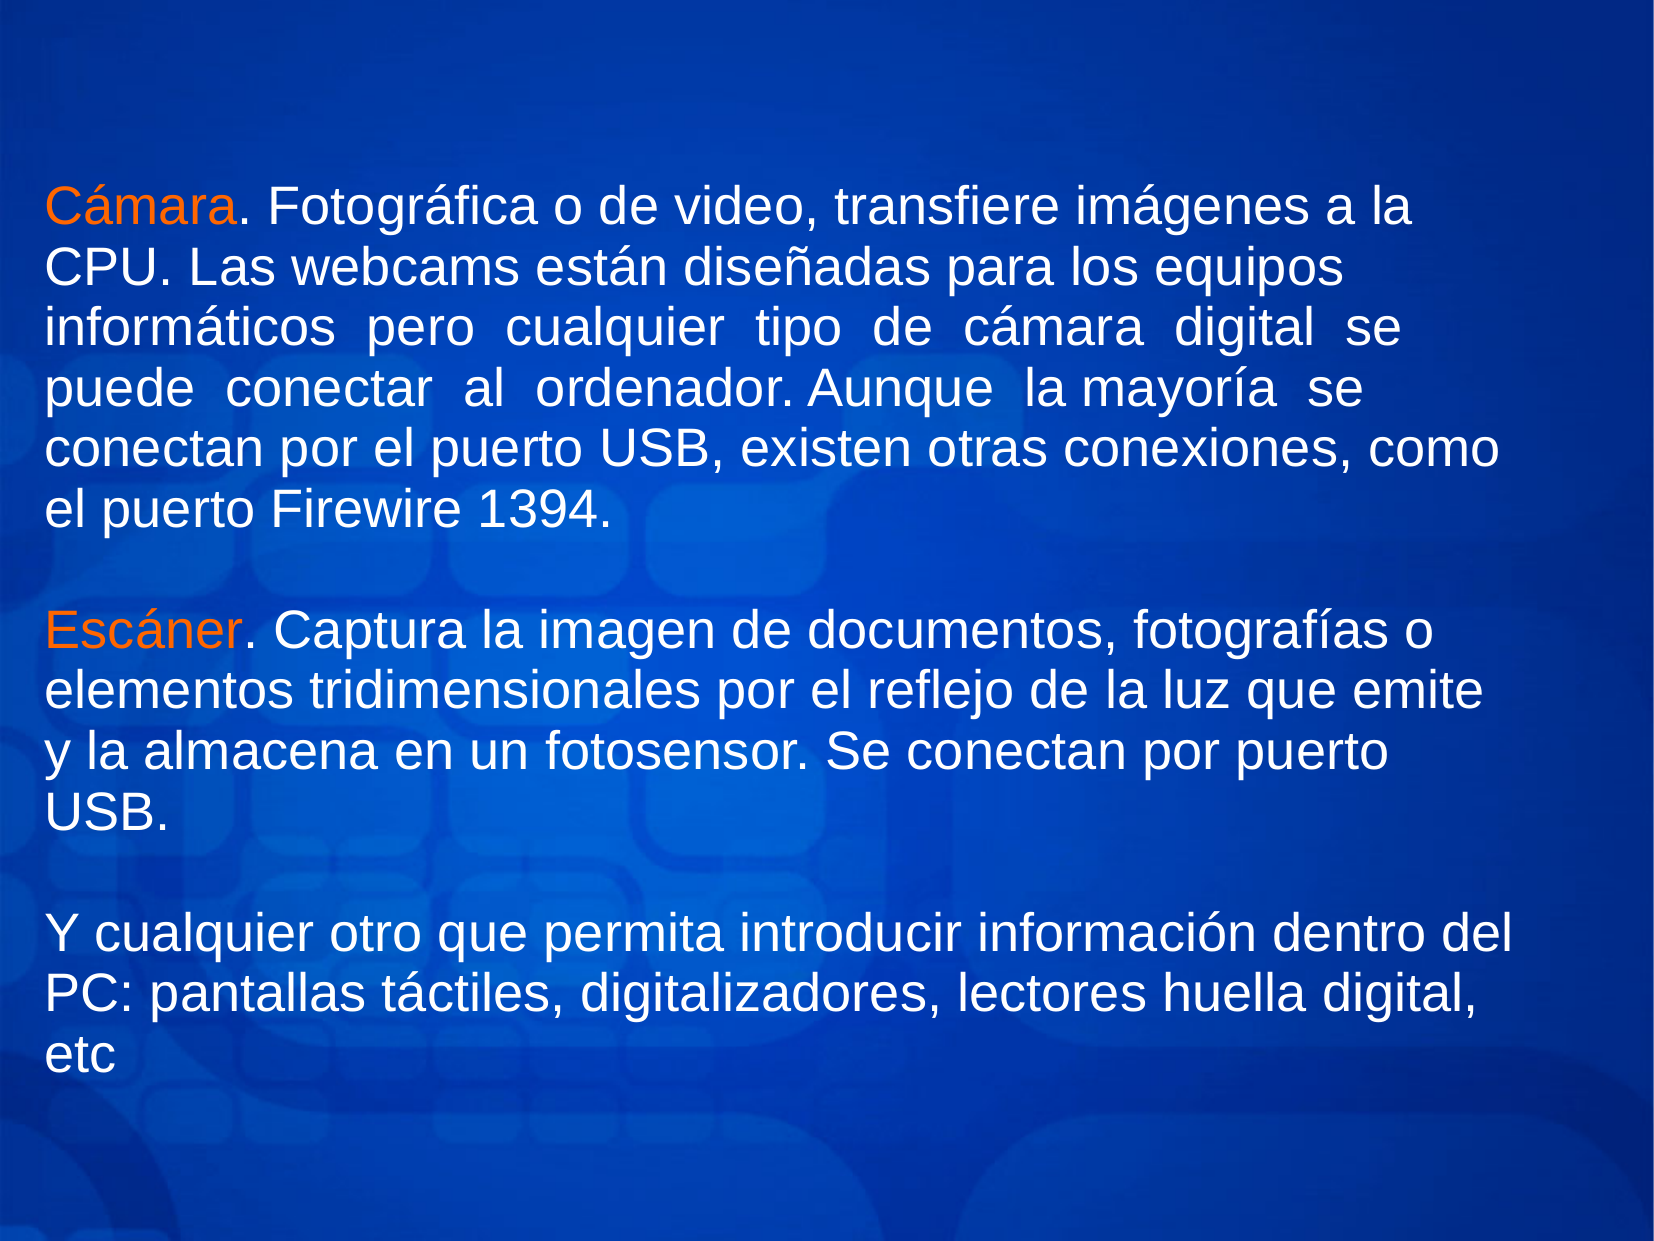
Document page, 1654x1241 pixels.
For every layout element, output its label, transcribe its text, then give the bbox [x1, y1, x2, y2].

text_box Cámara. Fotográfica o de video, transfiere imágenes a la CPU. Las webcams están diseñadas para los equipos informáticos pero cualquier tipo de cámara digital se puede conectar al ordenador. Aunque la mayoría se conectan por el puerto USB, existen otras conexiones, como el puerto Firewire 1394. Escáner. Captura la imagen de documentos, fotografías o elementos tridimensionales por el reflejo de la luz que emite y la almacena en un fotosensor. Se conectan por puerto USB. Y cualquier otro que permita introducir información dentro del PC: pantallas táctiles, digitalizadores, lectores huella digital, etc [29, 168, 1536, 1152]
picture [0, 0, 1654, 1241]
